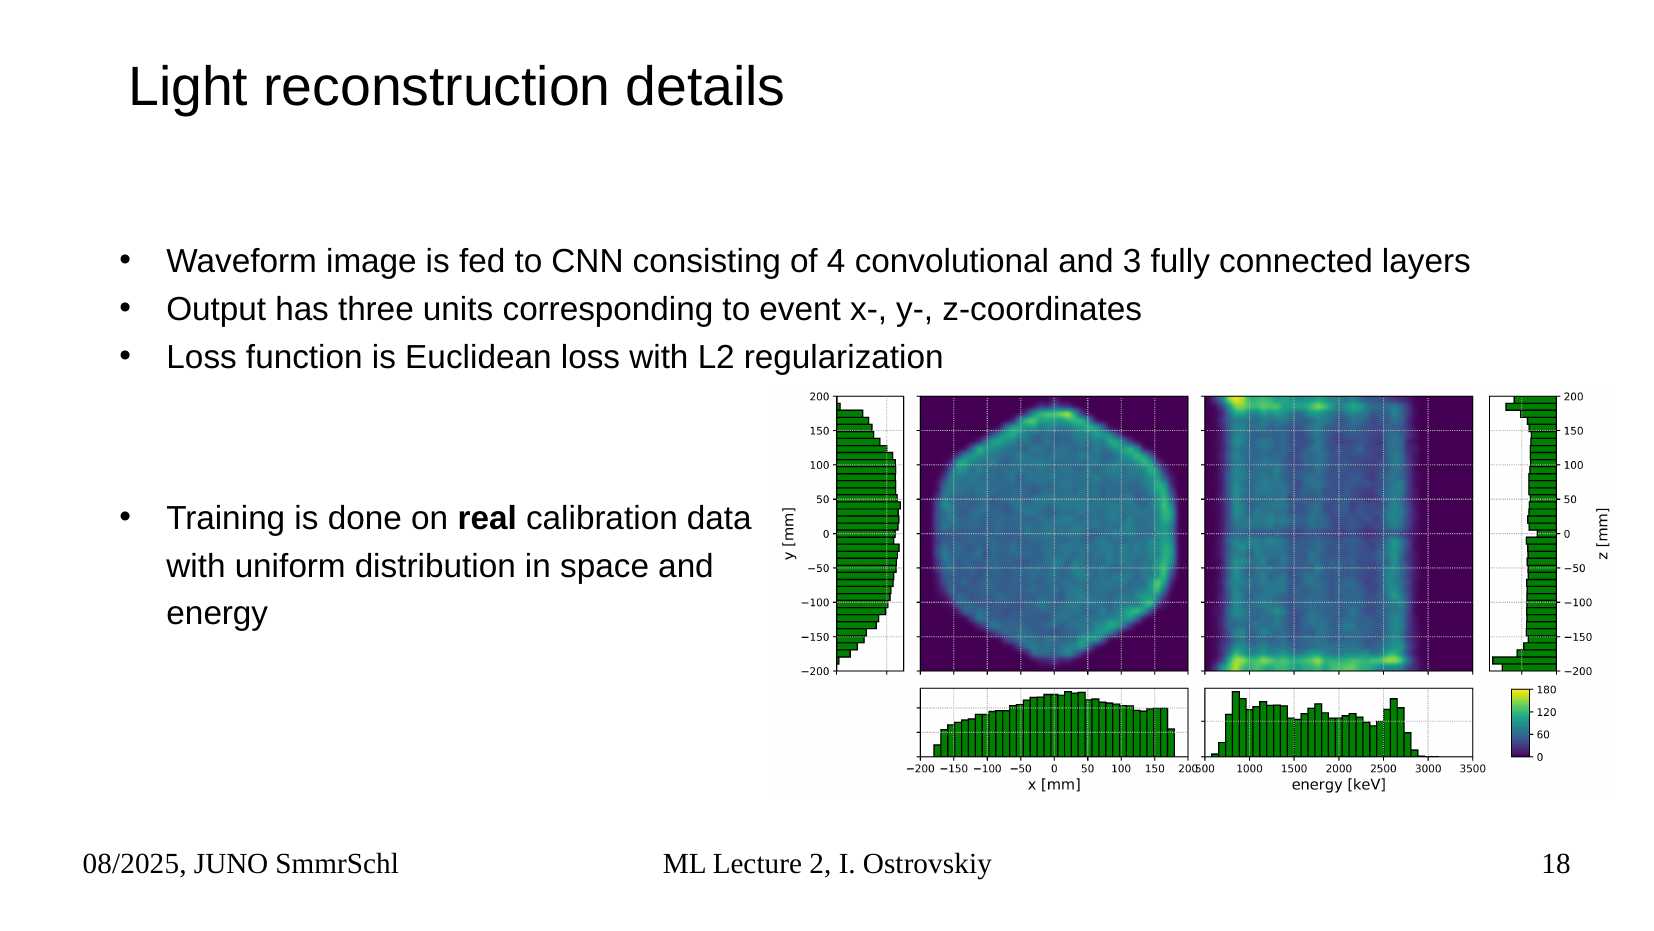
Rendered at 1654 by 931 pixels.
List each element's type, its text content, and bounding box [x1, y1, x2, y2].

title Light reconstruction details [113, 49, 1540, 230]
picture [771, 385, 1616, 795]
text_box Waveform image is fed to CNN consisting of 4 convolutional and 3 fully connected layers Output has three units corresponding to event x-, y-, z-coordinates Loss function is Euclidean loss with L2 regularization [113, 225, 1570, 381]
text_box Training is done on real calibration data with uniform distribution in space and energy [113, 481, 766, 638]
